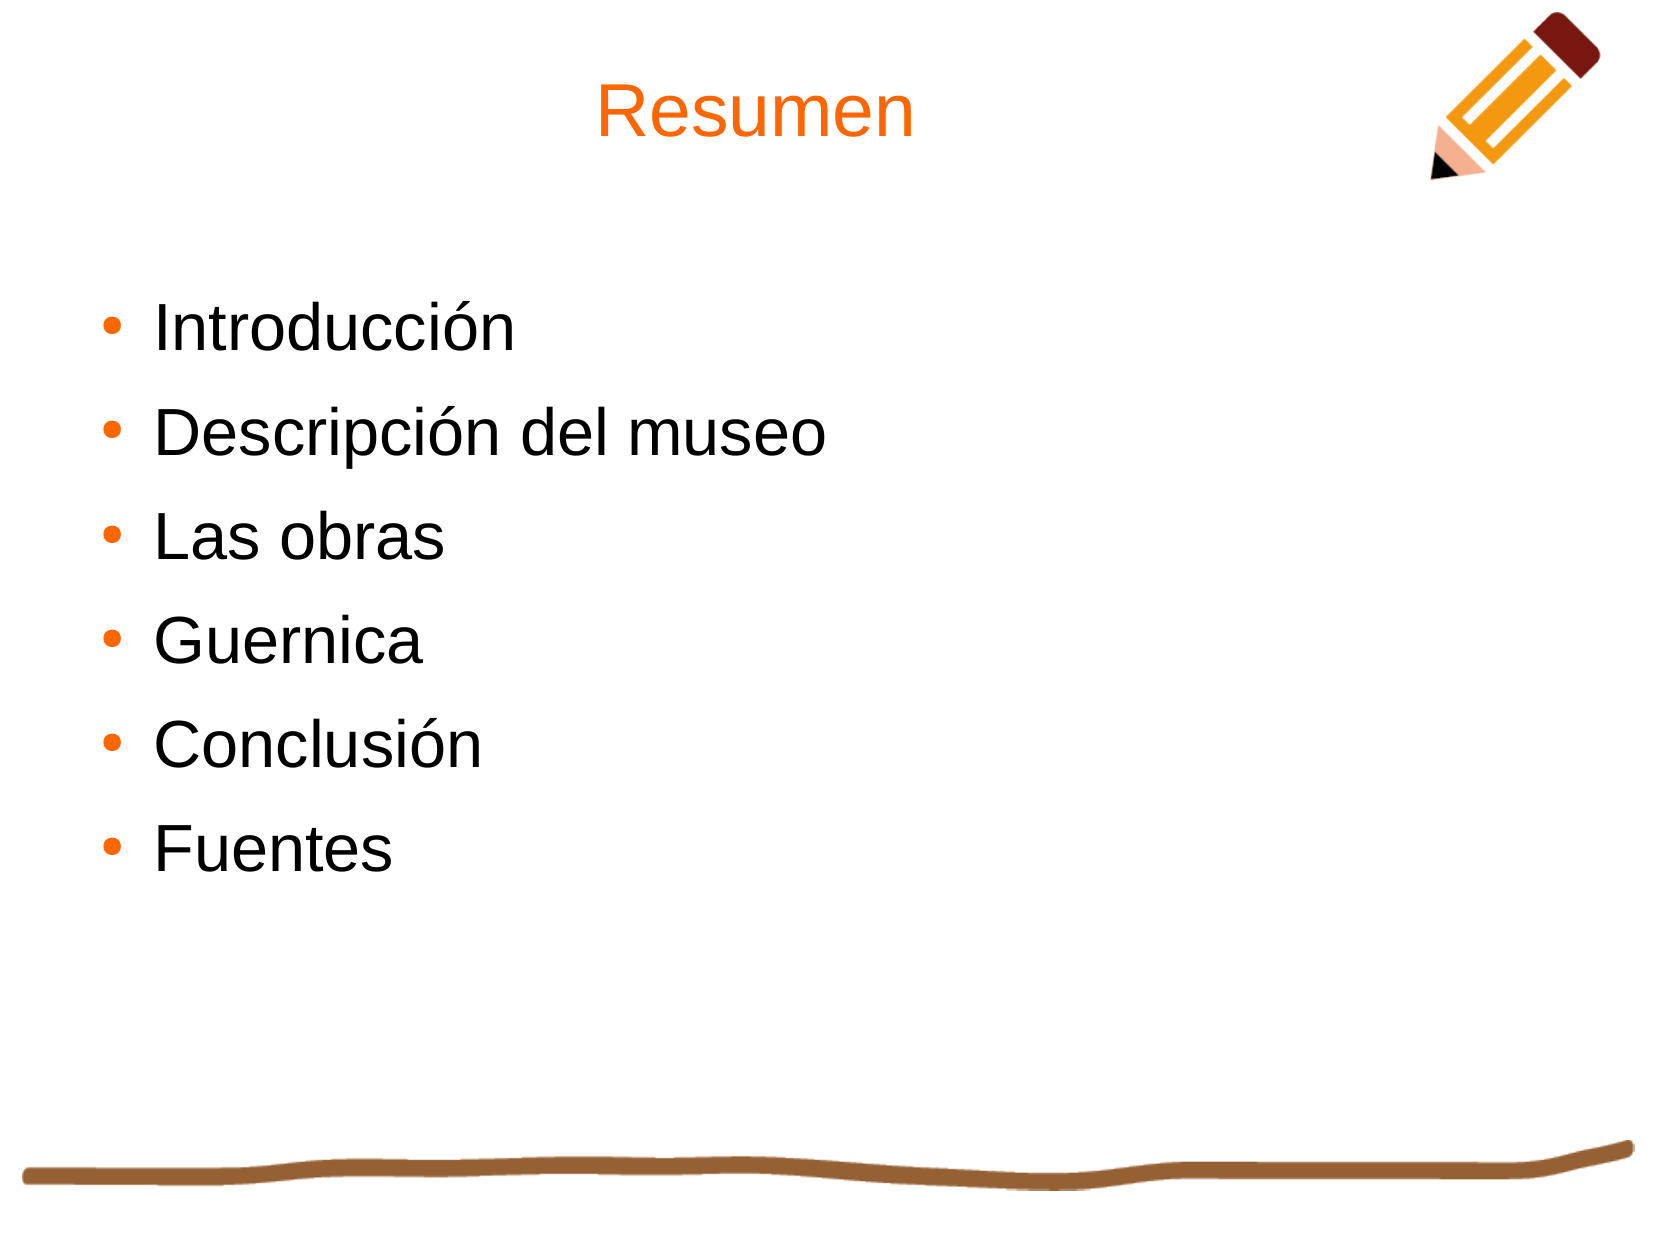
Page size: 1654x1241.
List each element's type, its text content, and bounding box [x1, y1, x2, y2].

picture [22, 1140, 1635, 1191]
title Resumen [82, 49, 1430, 172]
list Introducción Descripción del museo Las obras Guernica Conclusión Fuentes [82, 290, 1571, 1122]
picture [1430, 12, 1601, 181]
